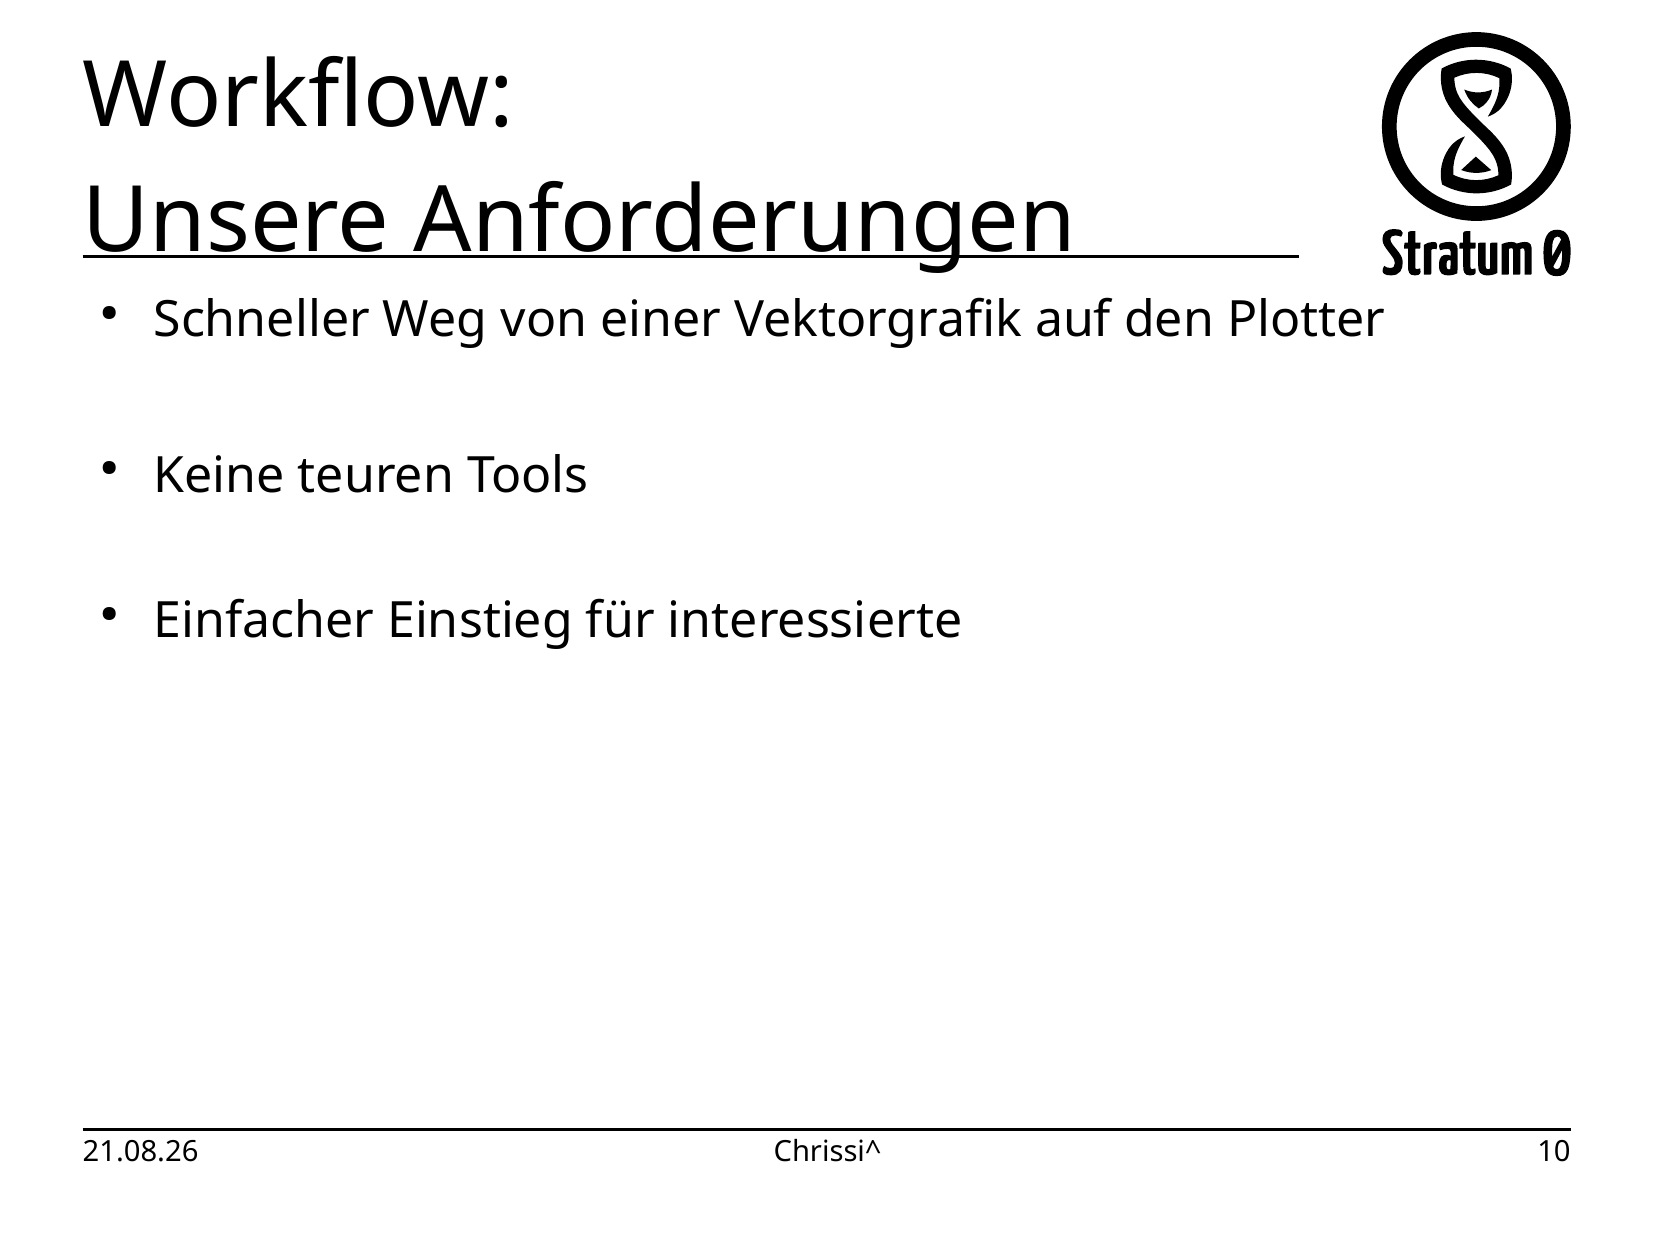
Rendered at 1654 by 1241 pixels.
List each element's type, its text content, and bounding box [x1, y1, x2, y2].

list Schneller Weg von einer Vektorgrafik auf den Plotter Keine teuren Tools Einfacher Einstieg für interessierte [82, 290, 1538, 1010]
title Workflow: Unsere Anforderungen [82, 45, 1300, 261]
